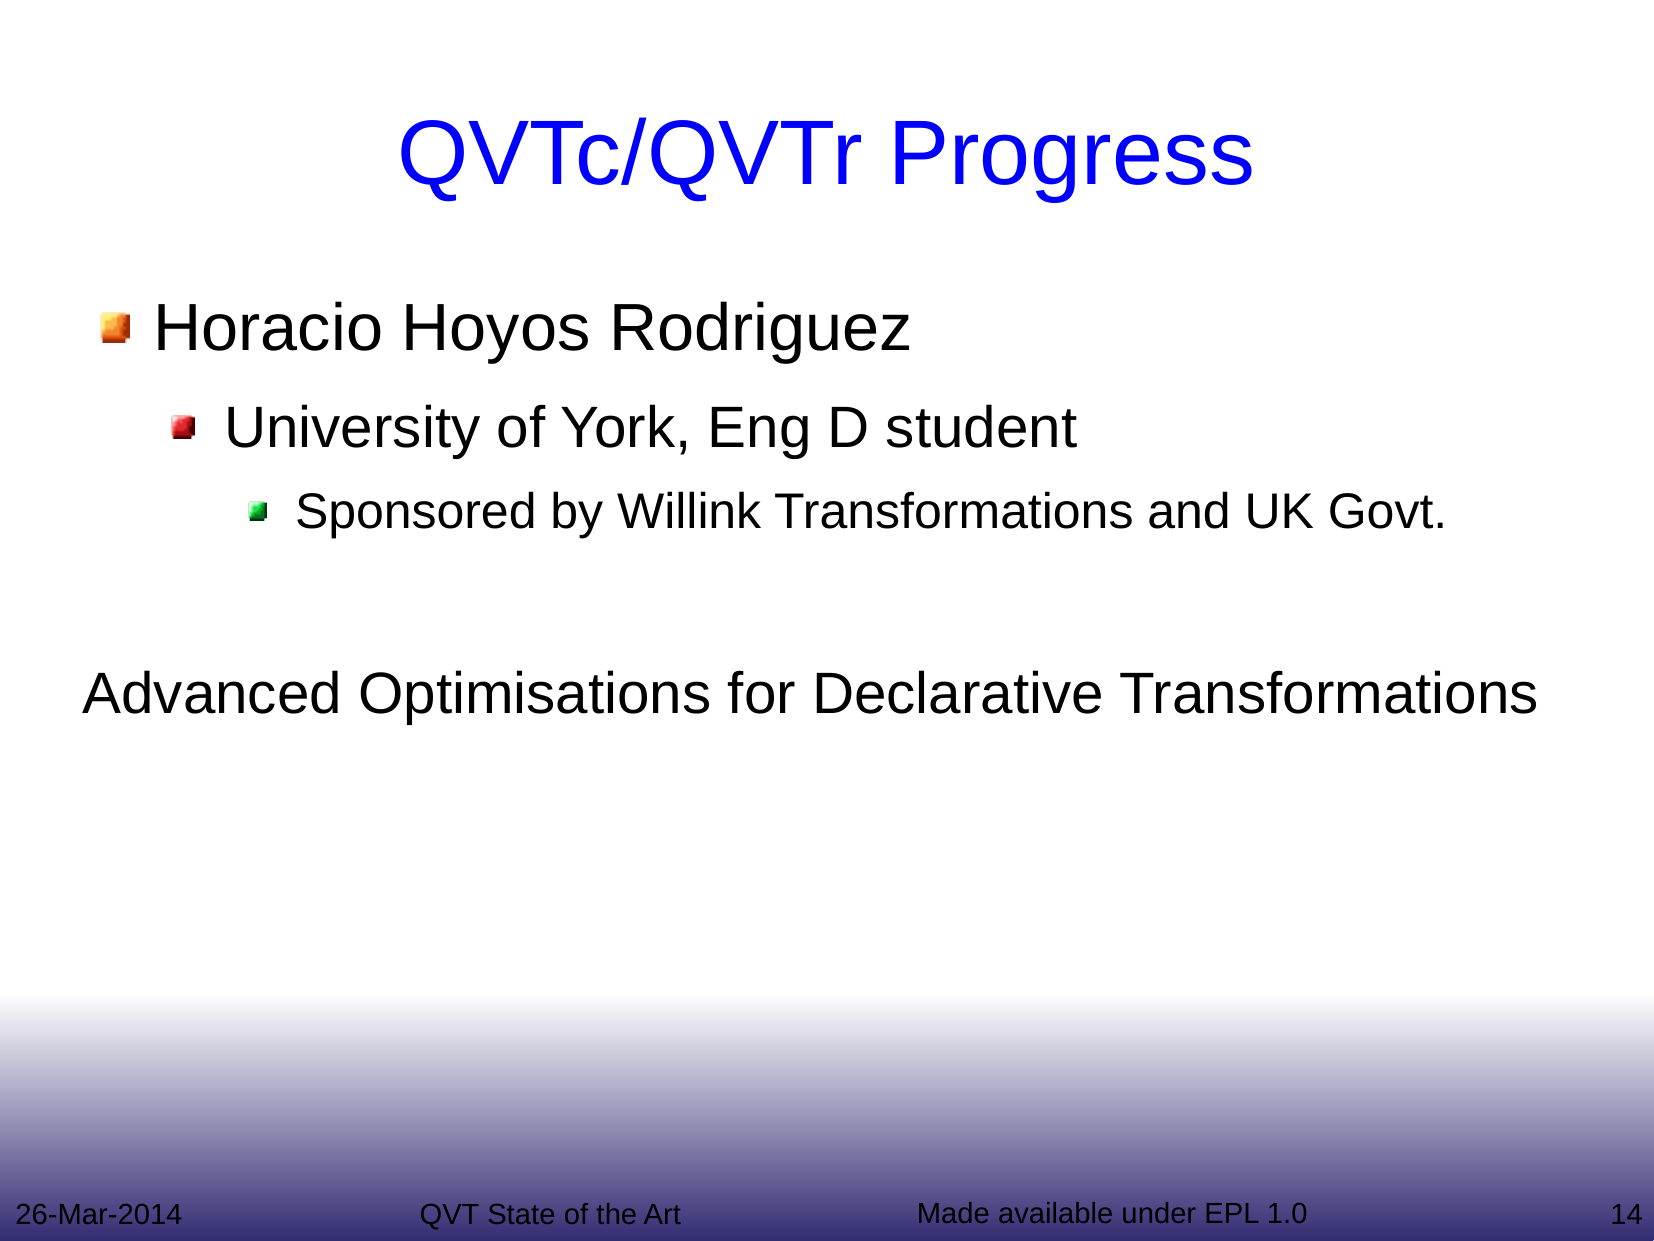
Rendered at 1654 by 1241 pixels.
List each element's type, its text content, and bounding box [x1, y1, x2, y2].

list Horacio Hoyos Rodriguez University of York, Eng D student Sponsored by Willink Transformations and UK Govt. Advanced Optimisations for Declarative Transformations [82, 290, 1571, 1109]
title QVTc/QVTr Progress [82, 49, 1571, 257]
